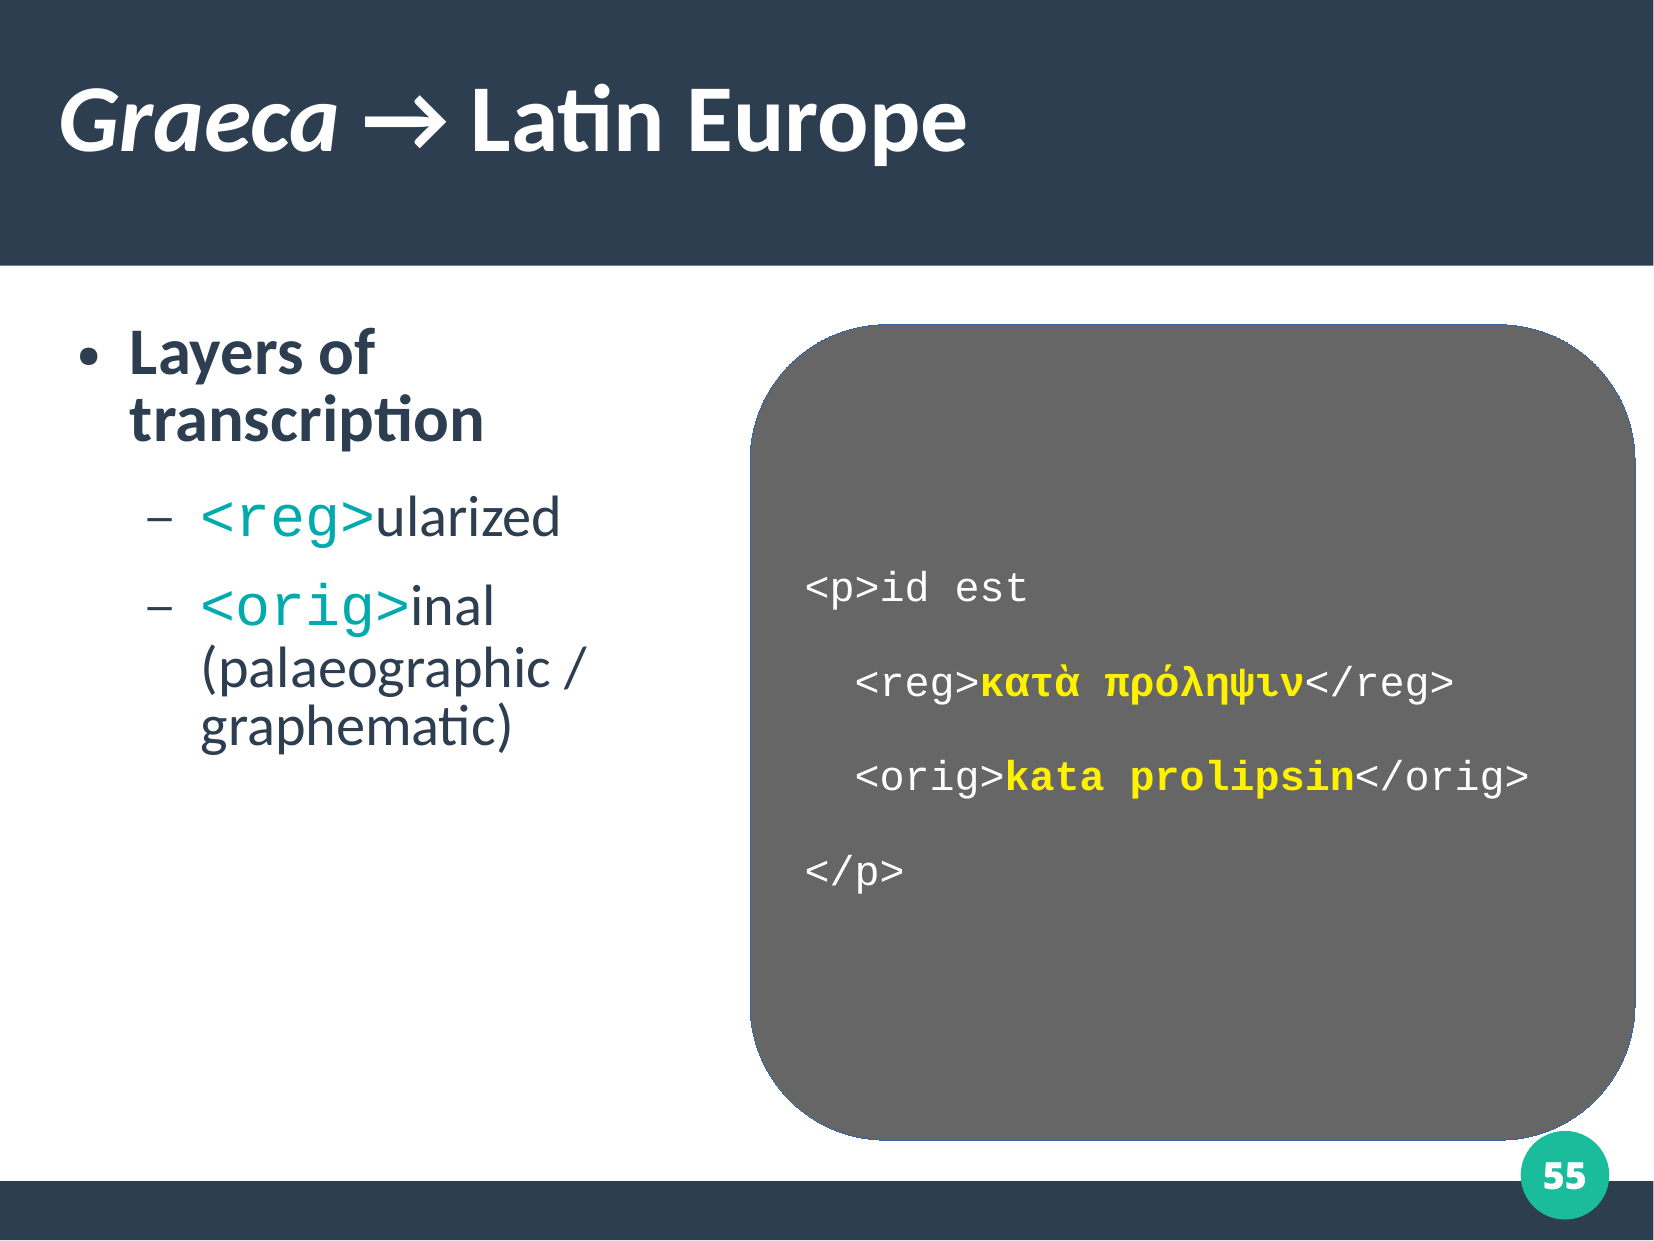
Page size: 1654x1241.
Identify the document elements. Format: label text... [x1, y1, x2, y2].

list Layers of transcription <reg>ularized <orig>inal (palaeographic / graphematic) [59, 324, 646, 1152]
title Graeca → Latin Europe [59, 49, 1595, 207]
text_box <p>id est <reg>κατὰ πρόληψιν</reg> <orig>kata prolipsin</orig> </p> [750, 324, 1636, 1141]
